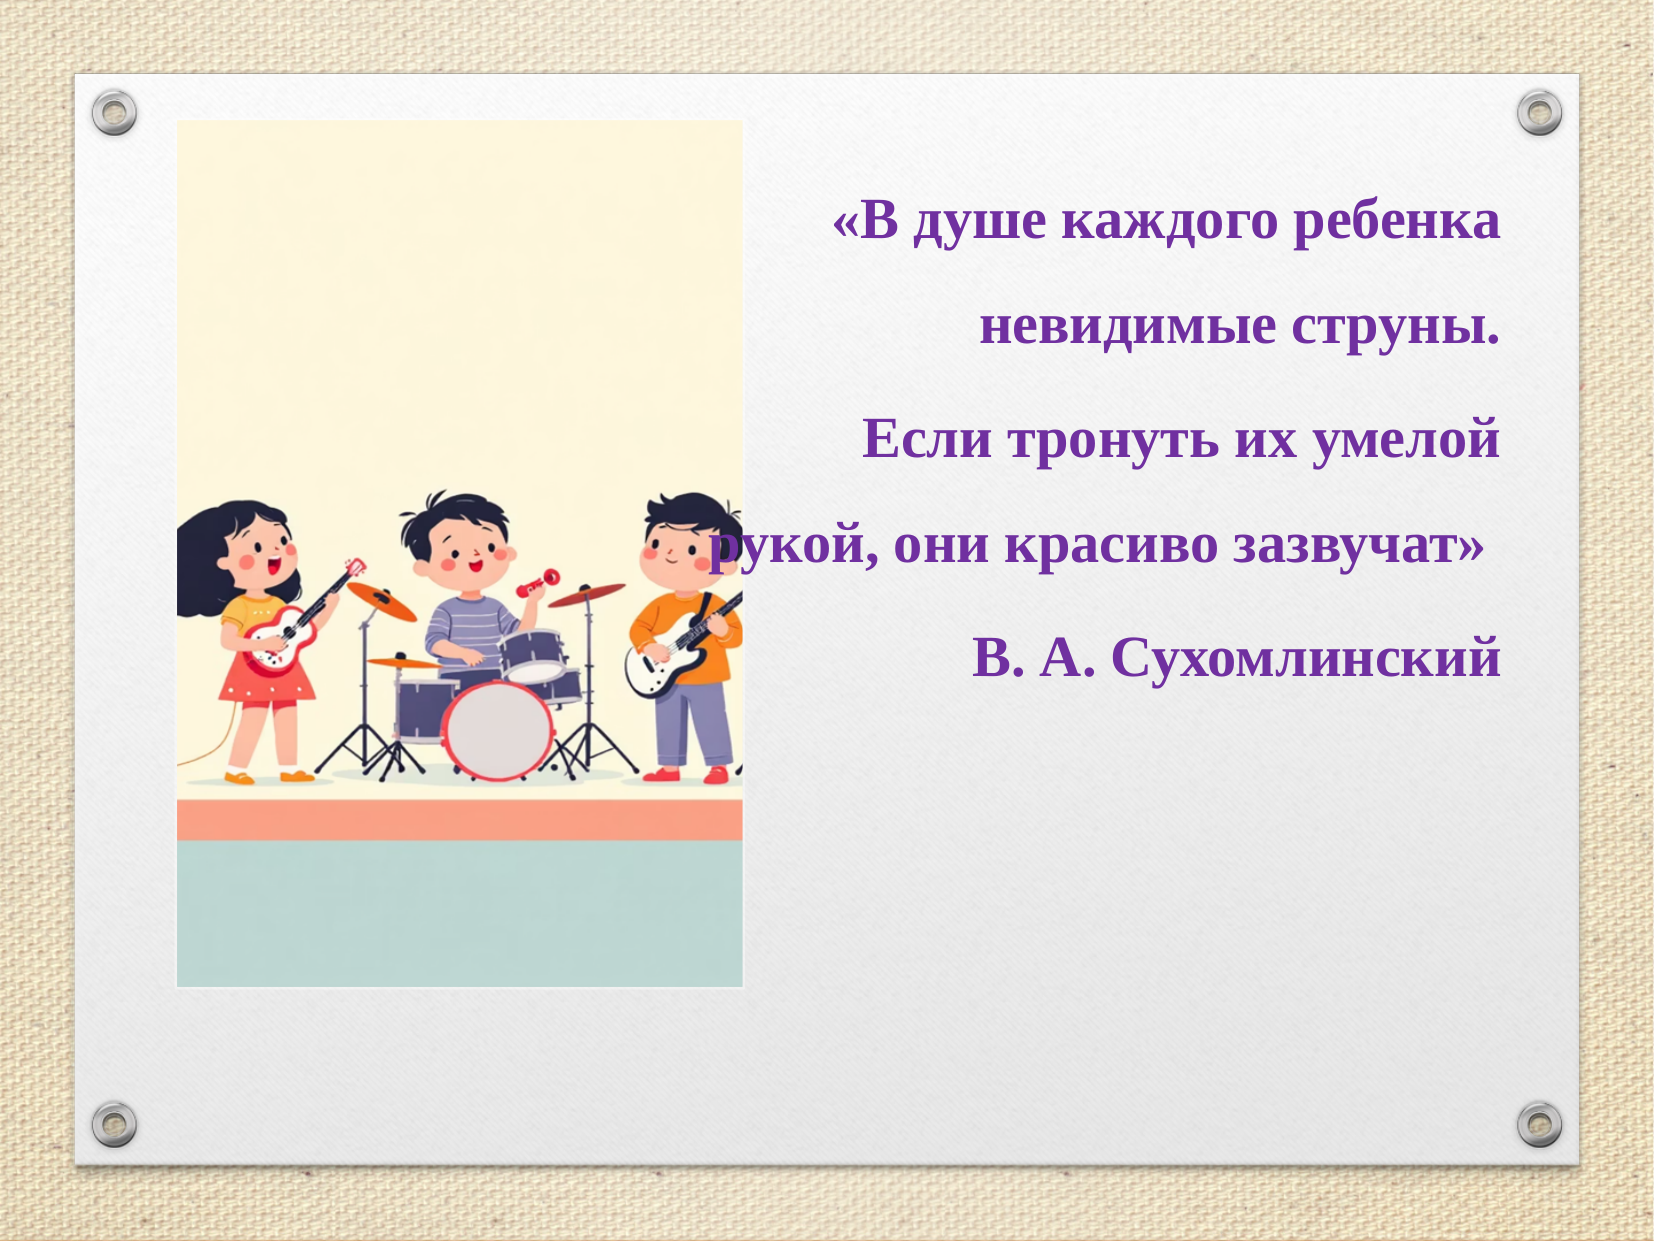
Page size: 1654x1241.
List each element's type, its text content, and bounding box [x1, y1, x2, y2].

picture [177, 120, 743, 987]
list «В душе каждого ребенка невидимые струны. Если тронуть их умелой рукой, они красиво зазвучат» В. А. Сухомлинский [693, 137, 1545, 873]
